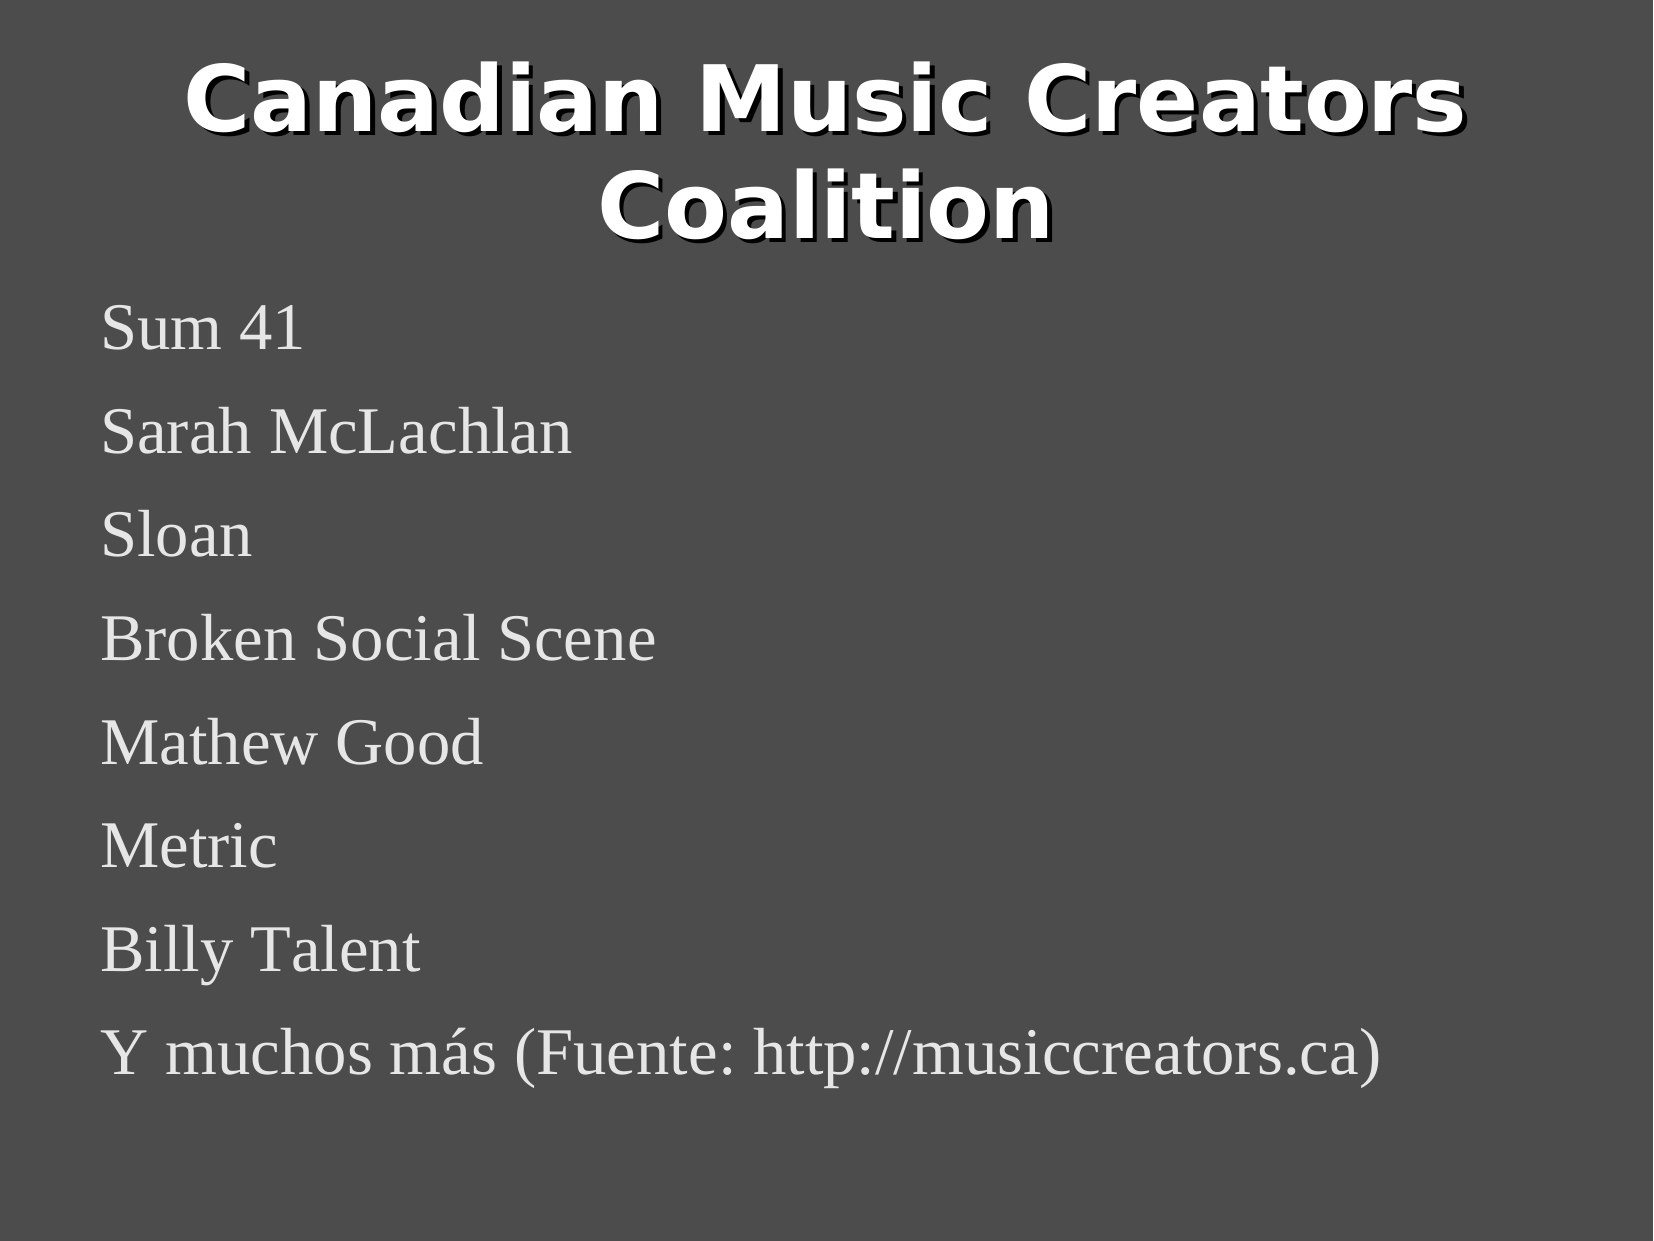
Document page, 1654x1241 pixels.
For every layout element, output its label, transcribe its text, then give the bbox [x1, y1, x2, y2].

title Canadian Music Creators Coalition [82, 45, 1571, 261]
list Sum 41 Sarah McLachlan Sloan Broken Social Scene Mathew Good Metric Billy Talent Y muchos más (Fuente: http://musiccreators.ca) [82, 290, 1571, 1144]
